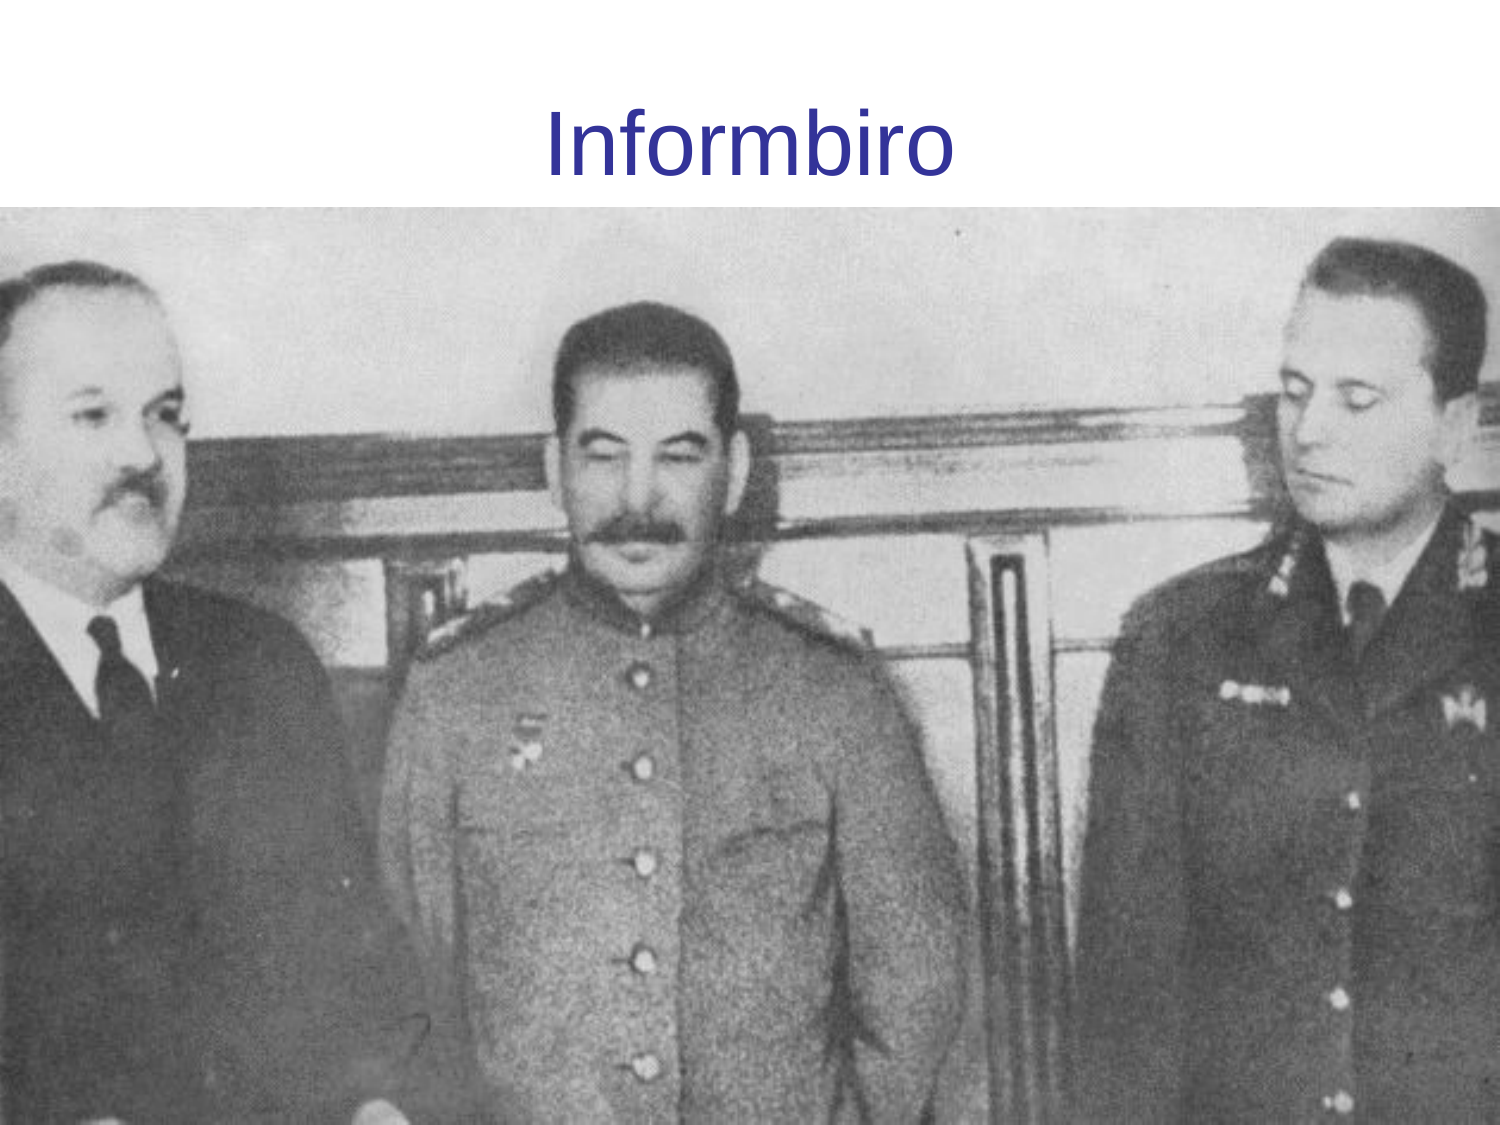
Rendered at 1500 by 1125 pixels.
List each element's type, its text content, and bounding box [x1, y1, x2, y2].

picture [0, 207, 1500, 1125]
title Informbiro [75, 45, 1425, 207]
